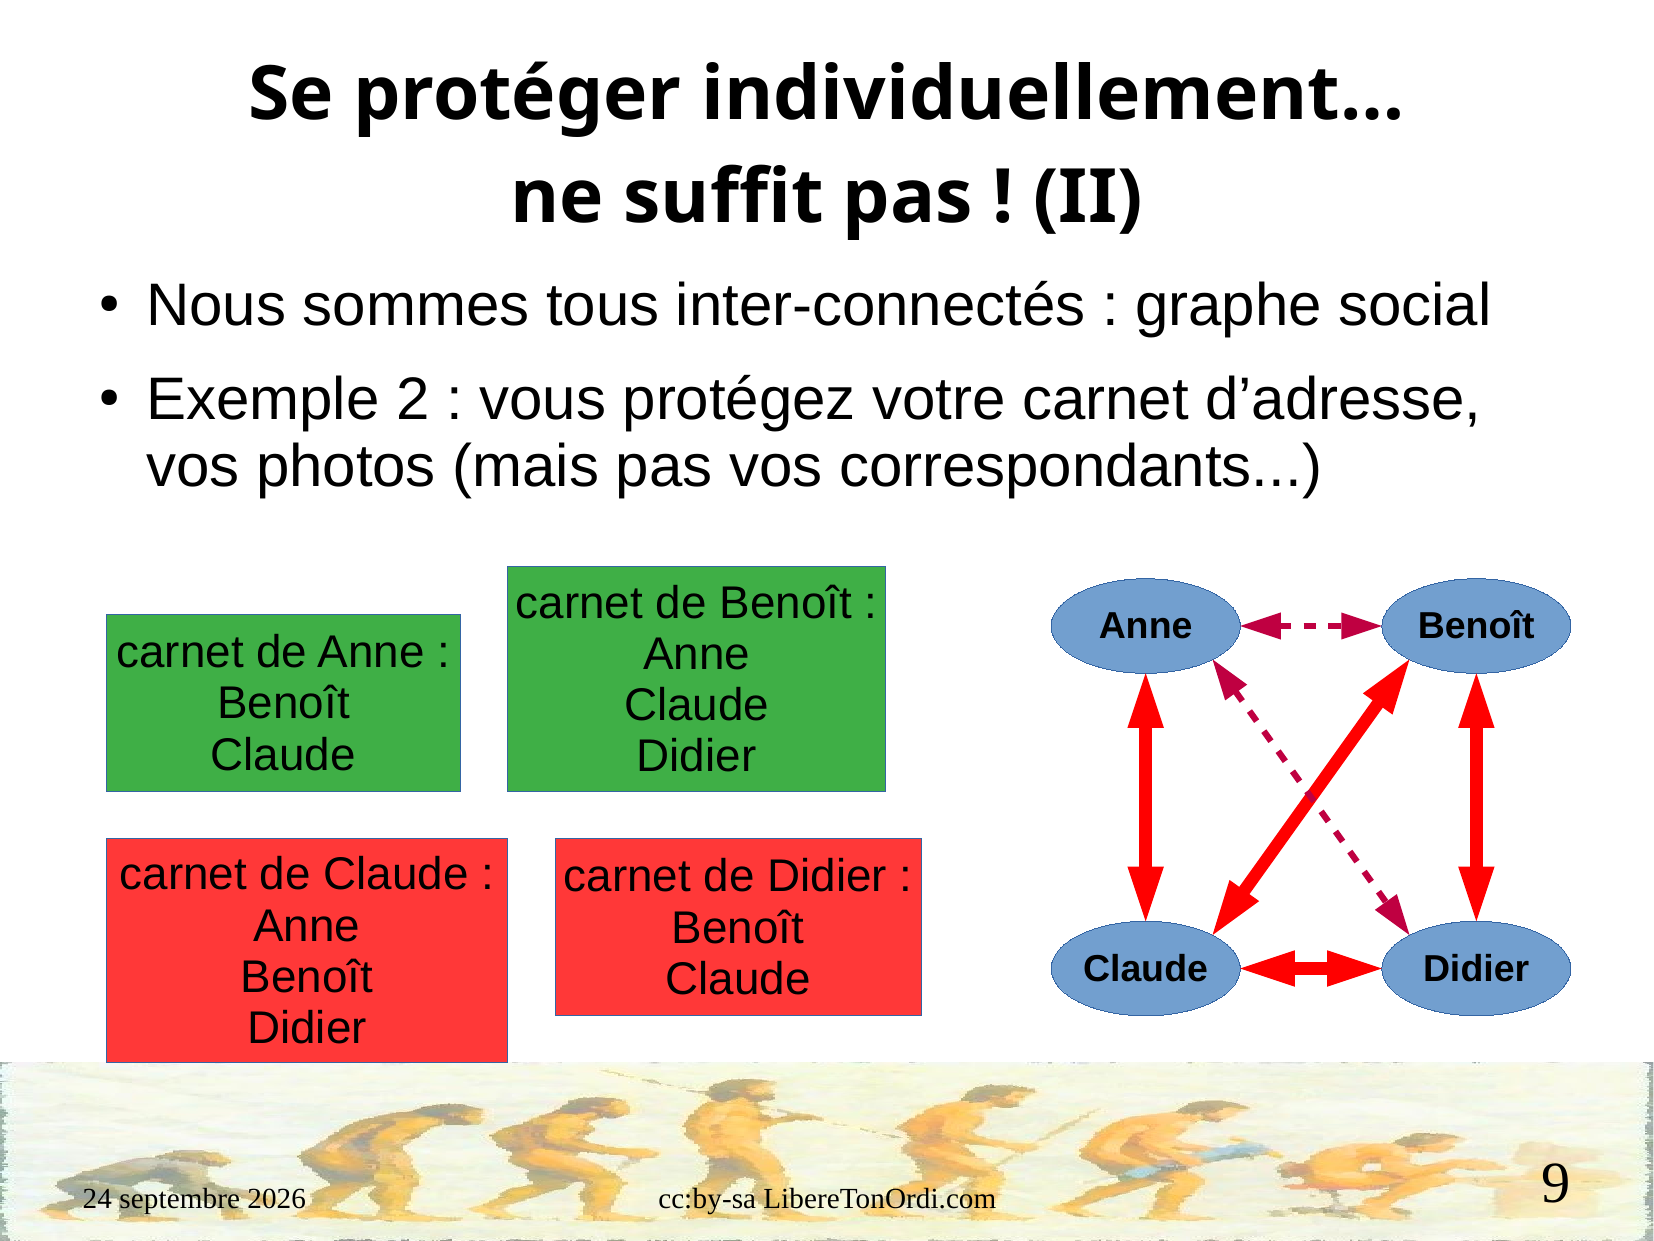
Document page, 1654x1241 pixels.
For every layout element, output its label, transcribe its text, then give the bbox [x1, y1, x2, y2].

text_box Didier [1381, 921, 1571, 1016]
text_box carnet de Benoît : Anne Claude Didier [507, 566, 886, 792]
text_box Claude [1051, 921, 1241, 1016]
text_box Benoît [1381, 578, 1571, 674]
picture [0, 1062, 1654, 1241]
text_box carnet de Didier : Benoît Claude [555, 838, 922, 1016]
text_box carnet de Anne : Benoît Claude [106, 614, 461, 792]
title Se protéger individuellement… ne suffit pas ! (II) [82, 55, 1571, 228]
text_box carnet de Claude : Anne Benoît Didier [106, 838, 508, 1063]
text_box Anne [1051, 578, 1241, 674]
list Nous sommes tous inter-connectés : graphe social Exemple 2 : vous protégez votre carnet d’adresse, vos photos (mais pas vos correspondants...) [82, 271, 1571, 556]
